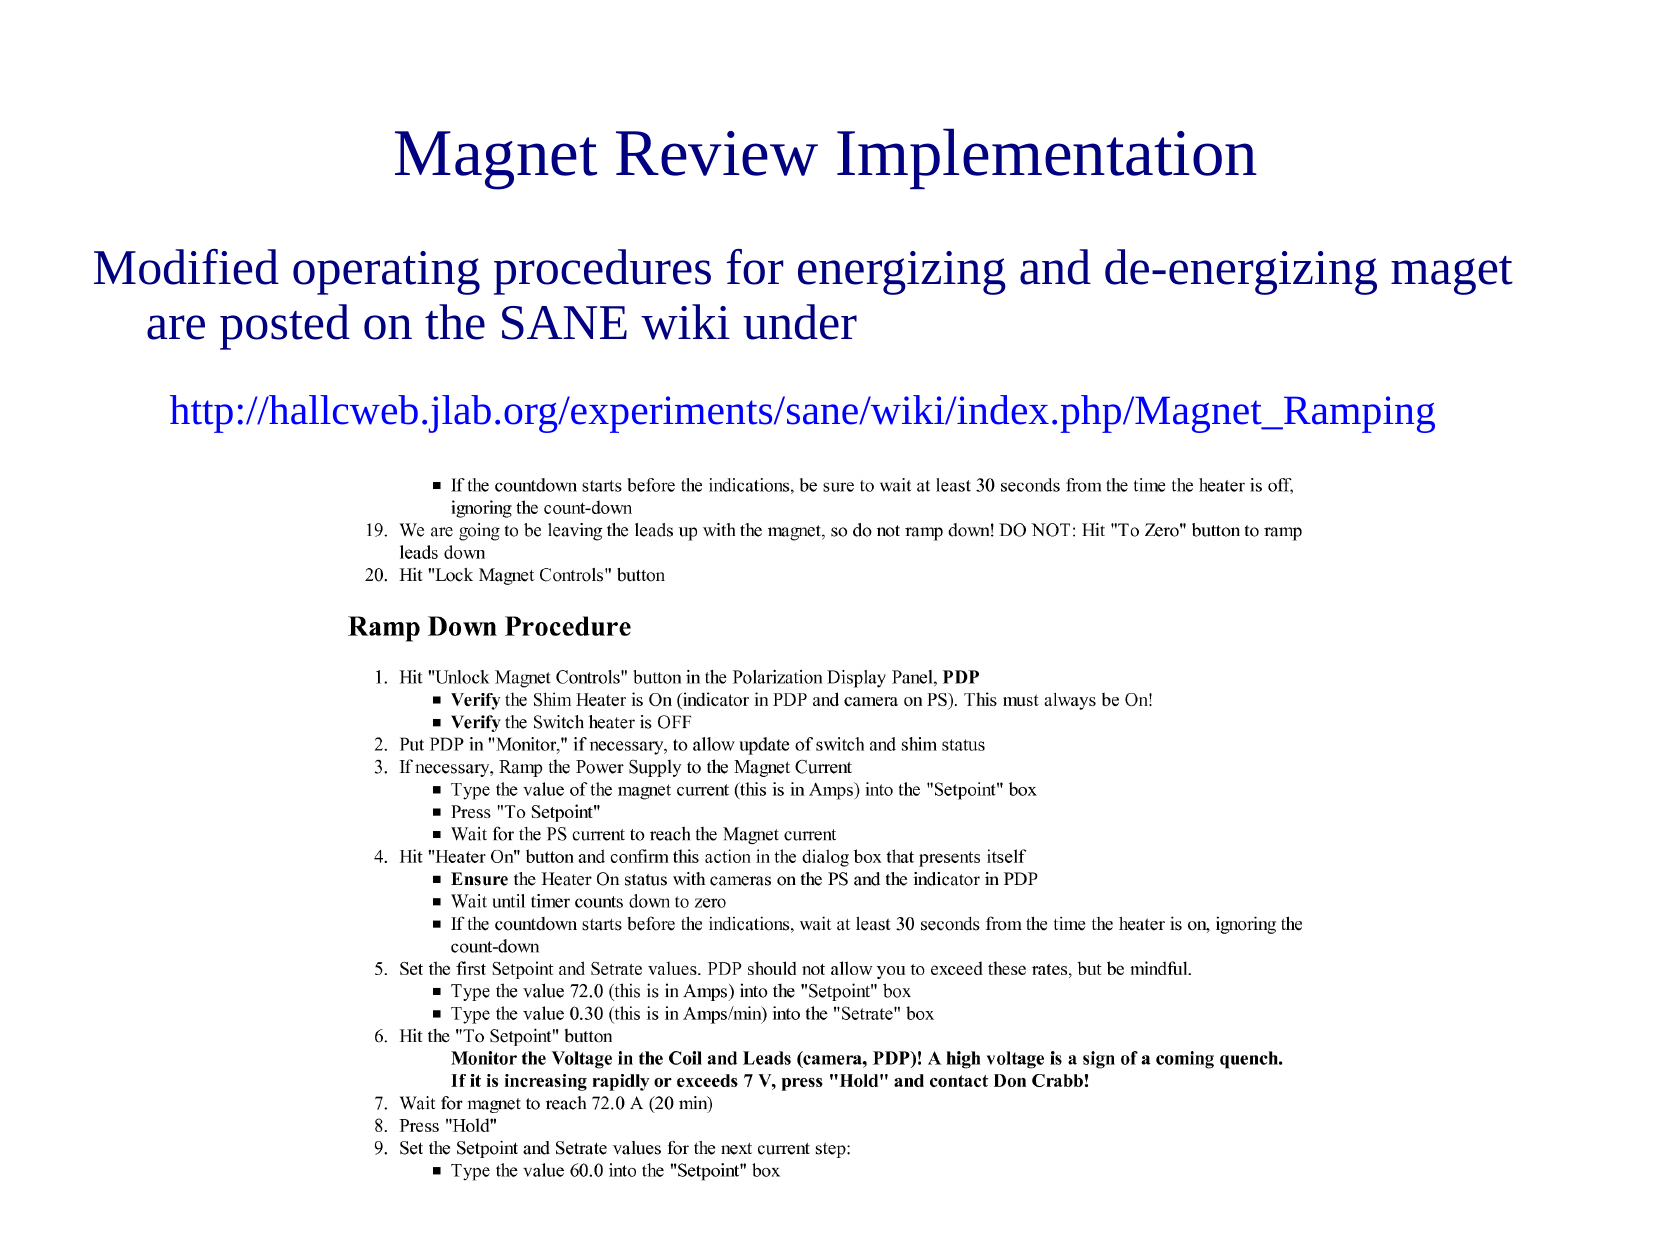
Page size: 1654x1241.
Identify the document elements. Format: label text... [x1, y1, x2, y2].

list Modified operating procedures for energizing and de-energizing maget are posted on the SANE wiki under http://hallcweb.jlab.org/experiments/sane/wiki/index.php/Magnet_Ramping [75, 240, 1564, 481]
picture [336, 450, 1318, 1208]
title Magnet Review Implementation [82, 49, 1571, 257]
